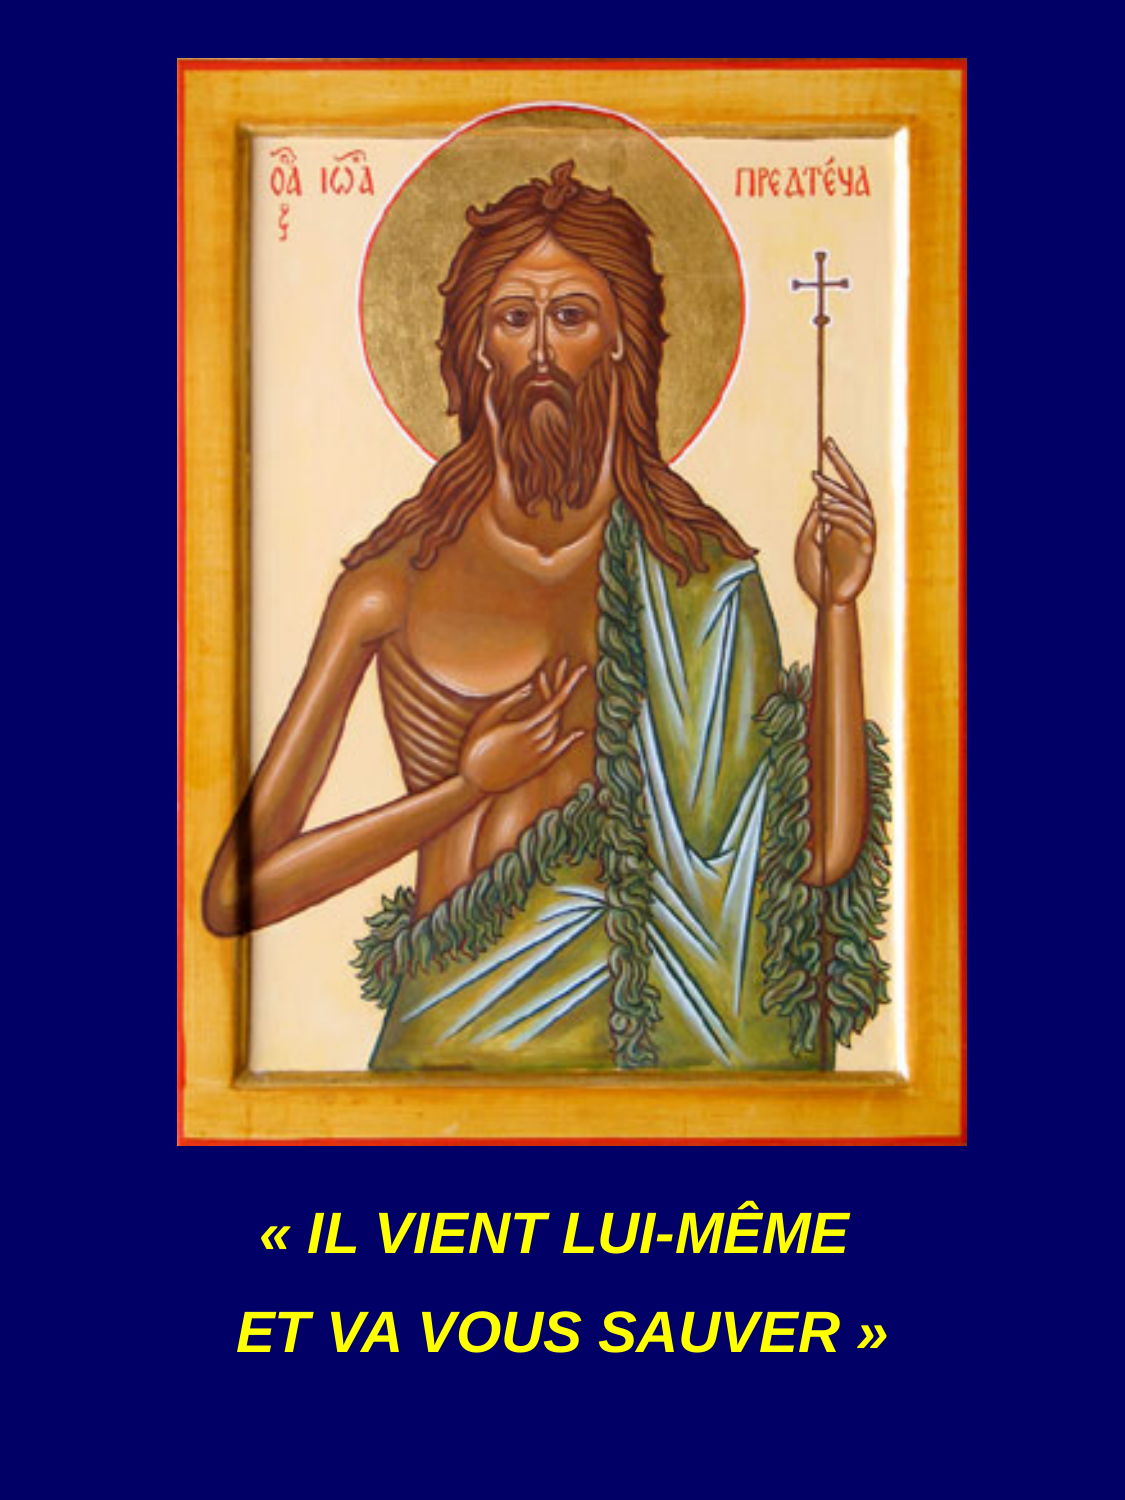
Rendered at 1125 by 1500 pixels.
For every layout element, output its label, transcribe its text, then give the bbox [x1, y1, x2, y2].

picture [177, 58, 967, 1146]
text_box « IL VIENT LUI-MÊME ET VA VOUS SAUVER » [0, 1187, 1125, 1441]
